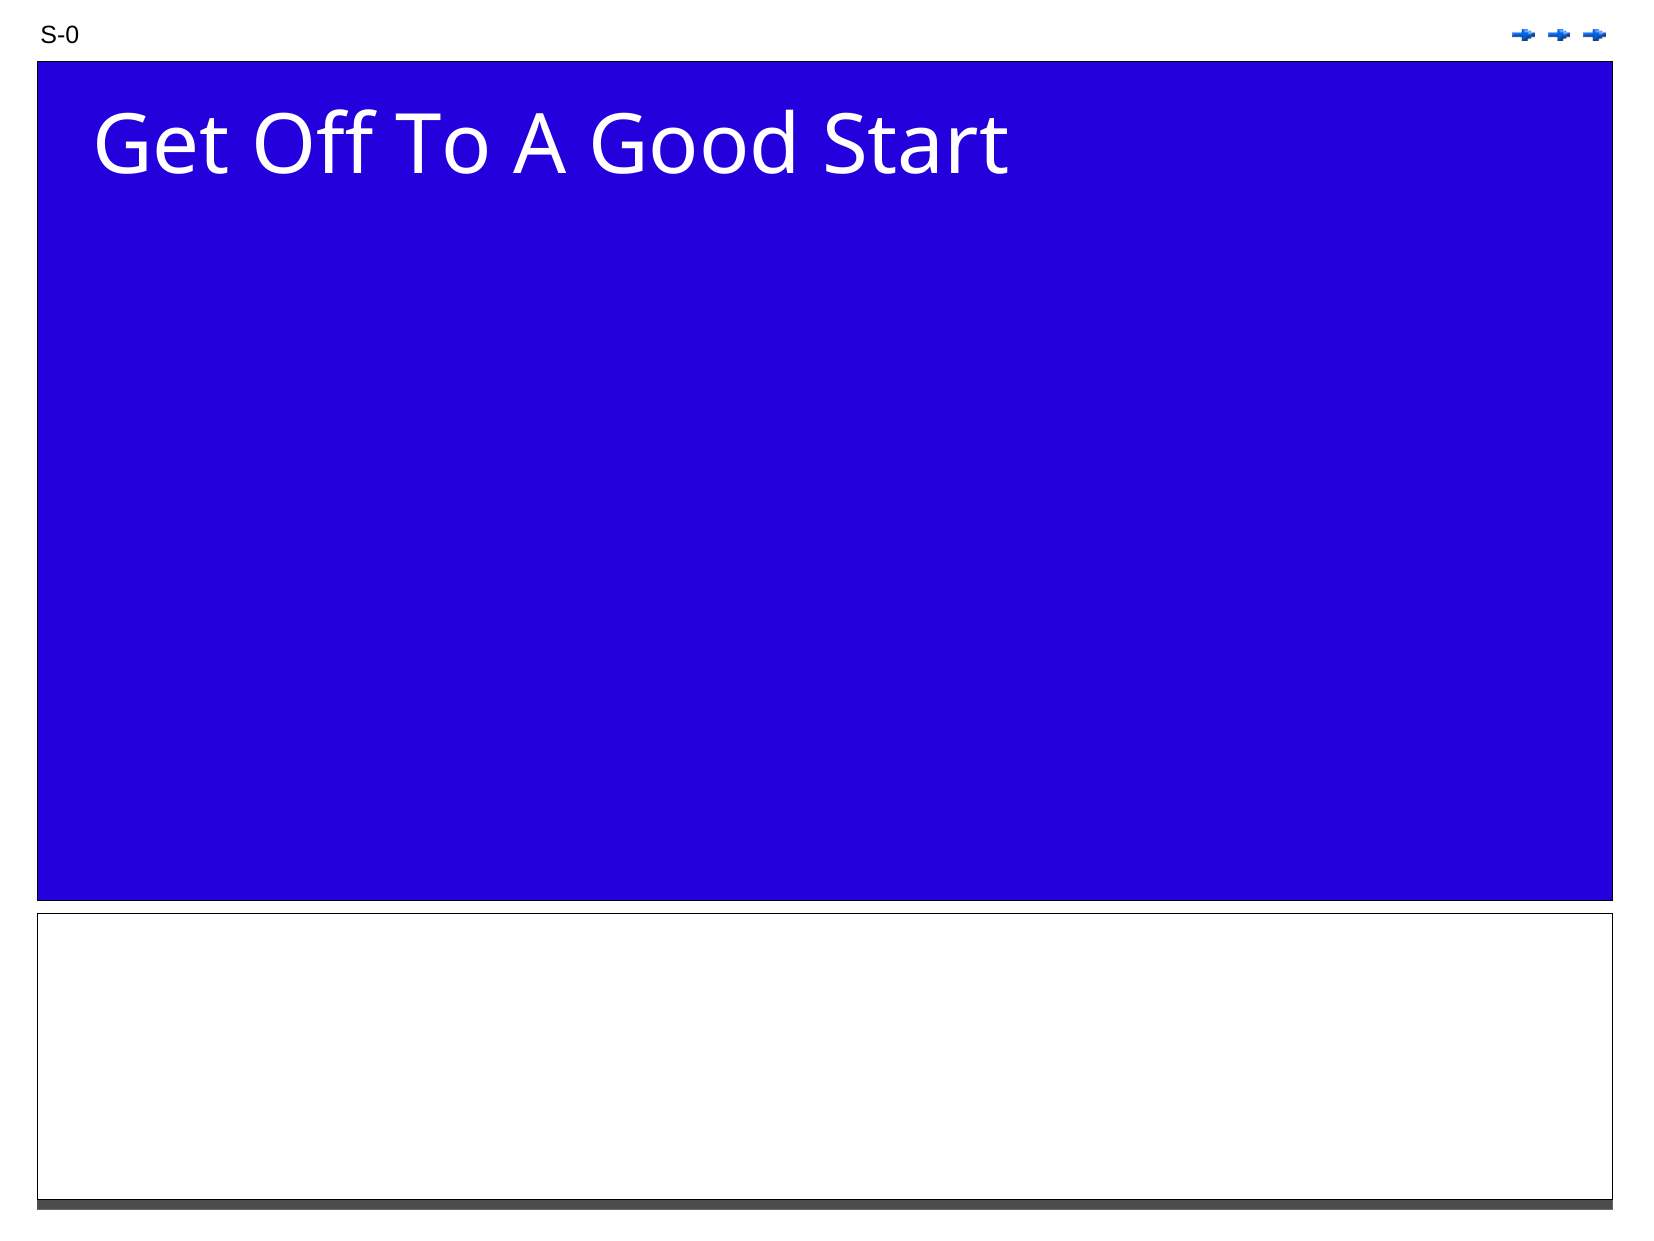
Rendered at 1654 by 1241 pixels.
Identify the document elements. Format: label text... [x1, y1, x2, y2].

text_box S-0 [25, 13, 95, 56]
text_box Get Off To A Good Start [77, 77, 982, 193]
text_box [37, 61, 1613, 901]
text_box [37, 913, 1613, 1200]
picture [1583, 29, 1606, 41]
picture [1548, 29, 1570, 41]
picture [1512, 29, 1535, 41]
